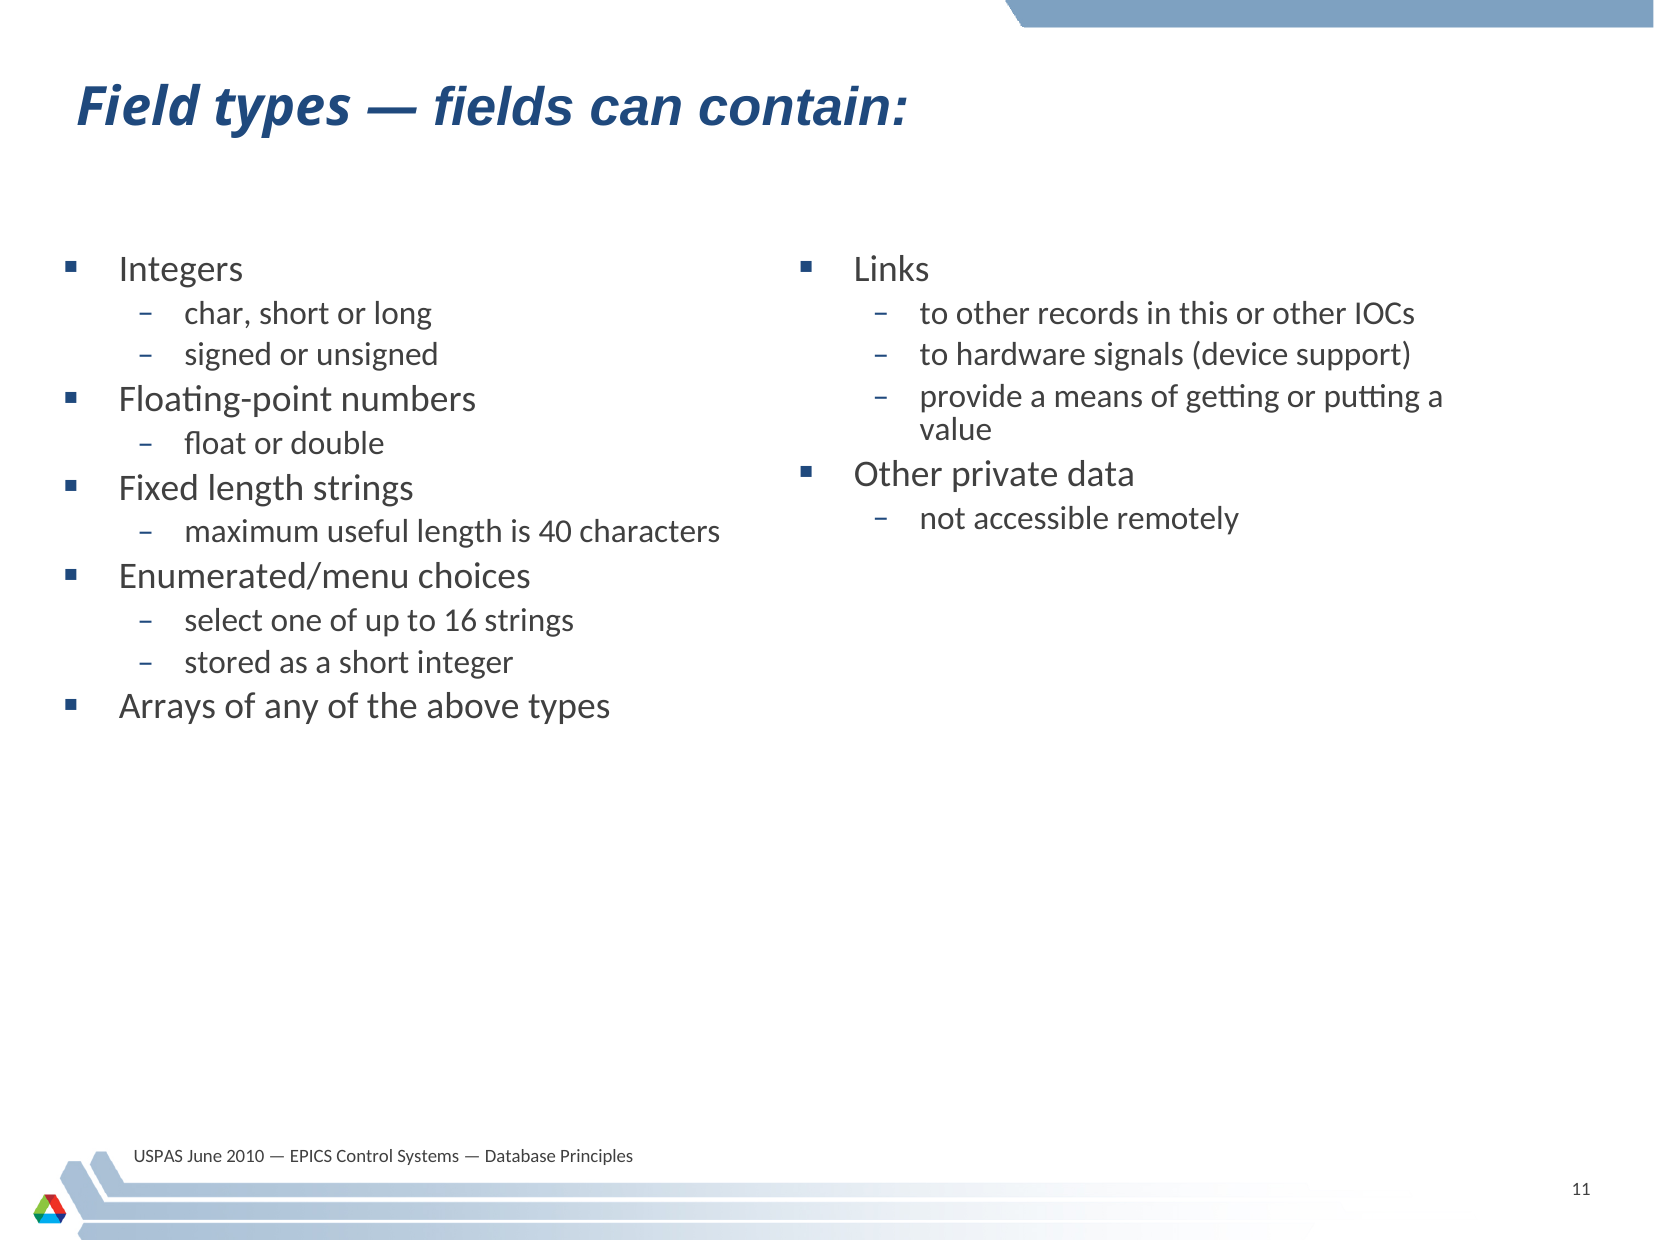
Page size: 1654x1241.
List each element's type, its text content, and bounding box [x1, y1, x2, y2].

list Links to other records in this or other IOCs to hardware signals (device support) provide a means of getting or putting a value Other private data not accessible remotely [797, 253, 1499, 1072]
picture [0, 1143, 1654, 1240]
list Integers char, short or long signed or unsigned Floating-point numbers float or double Fixed length strings maximum useful length is 40 characters Enumerated/menu choices select one of up to 16 strings stored as a short integer Arrays of any of the above types [62, 253, 763, 1072]
title Field types — fields can contain: [61, 59, 1500, 143]
picture [0, 0, 1654, 29]
